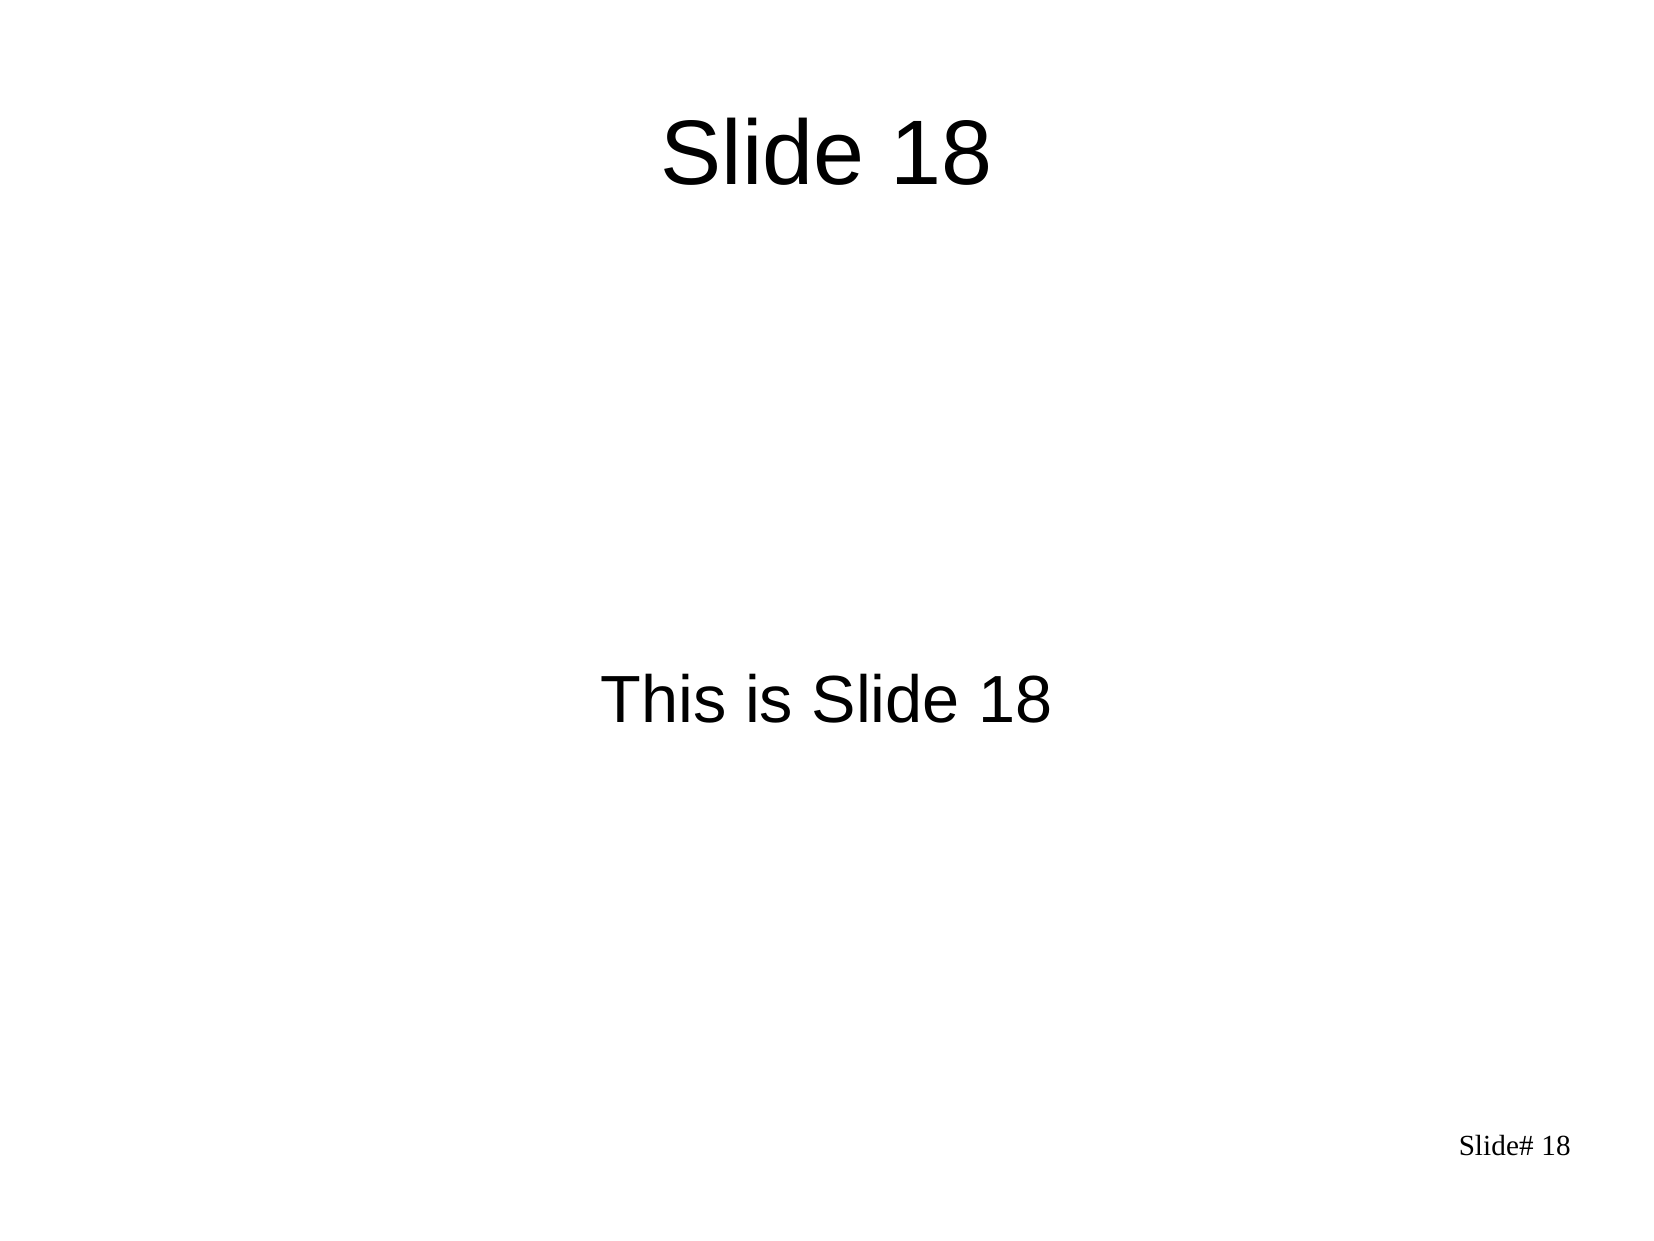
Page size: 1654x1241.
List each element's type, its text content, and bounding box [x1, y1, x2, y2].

subtitle This is Slide 18 [82, 290, 1571, 1109]
title Slide 18 [82, 49, 1571, 257]
